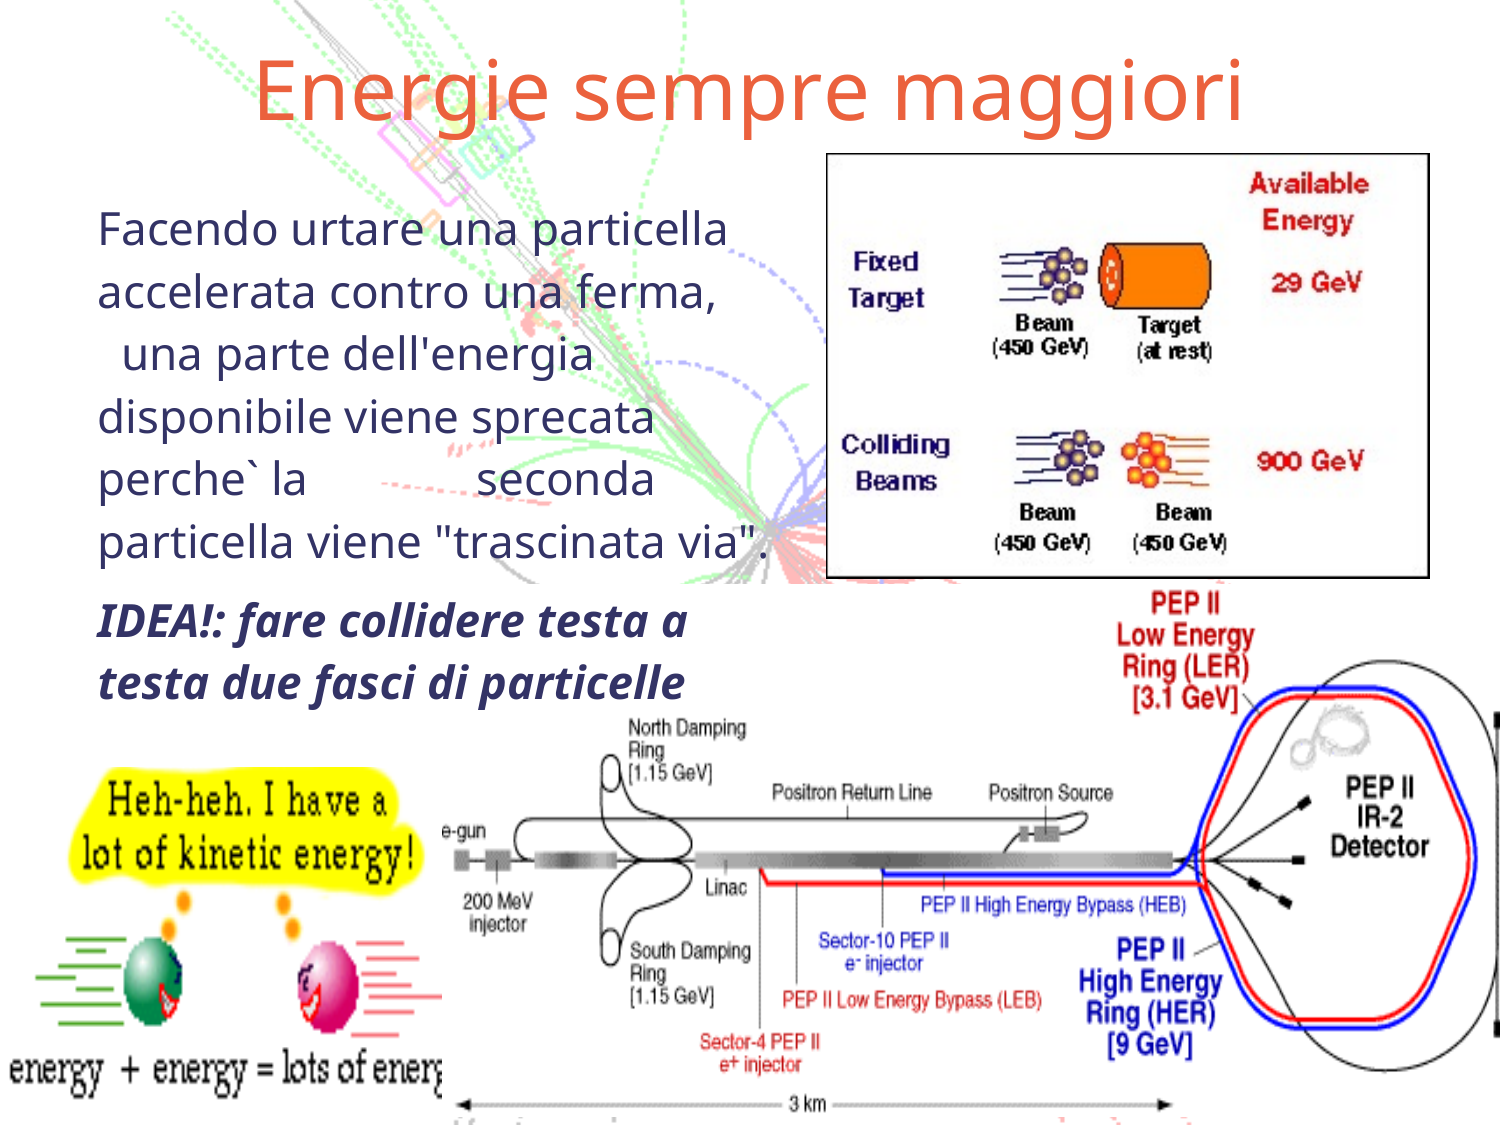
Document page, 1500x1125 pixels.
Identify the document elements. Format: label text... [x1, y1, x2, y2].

title Energie sempre maggiori [0, 0, 1500, 195]
picture [0, 153, 1500, 1125]
list Facendo urtare una particella accelerata contro una ferma, una parte dell'energia disponibile viene sprecata perche` la seconda particella viene "trascinata via". IDEA!: fare collidere testa a testa due fasci di particelle [11, 188, 827, 986]
